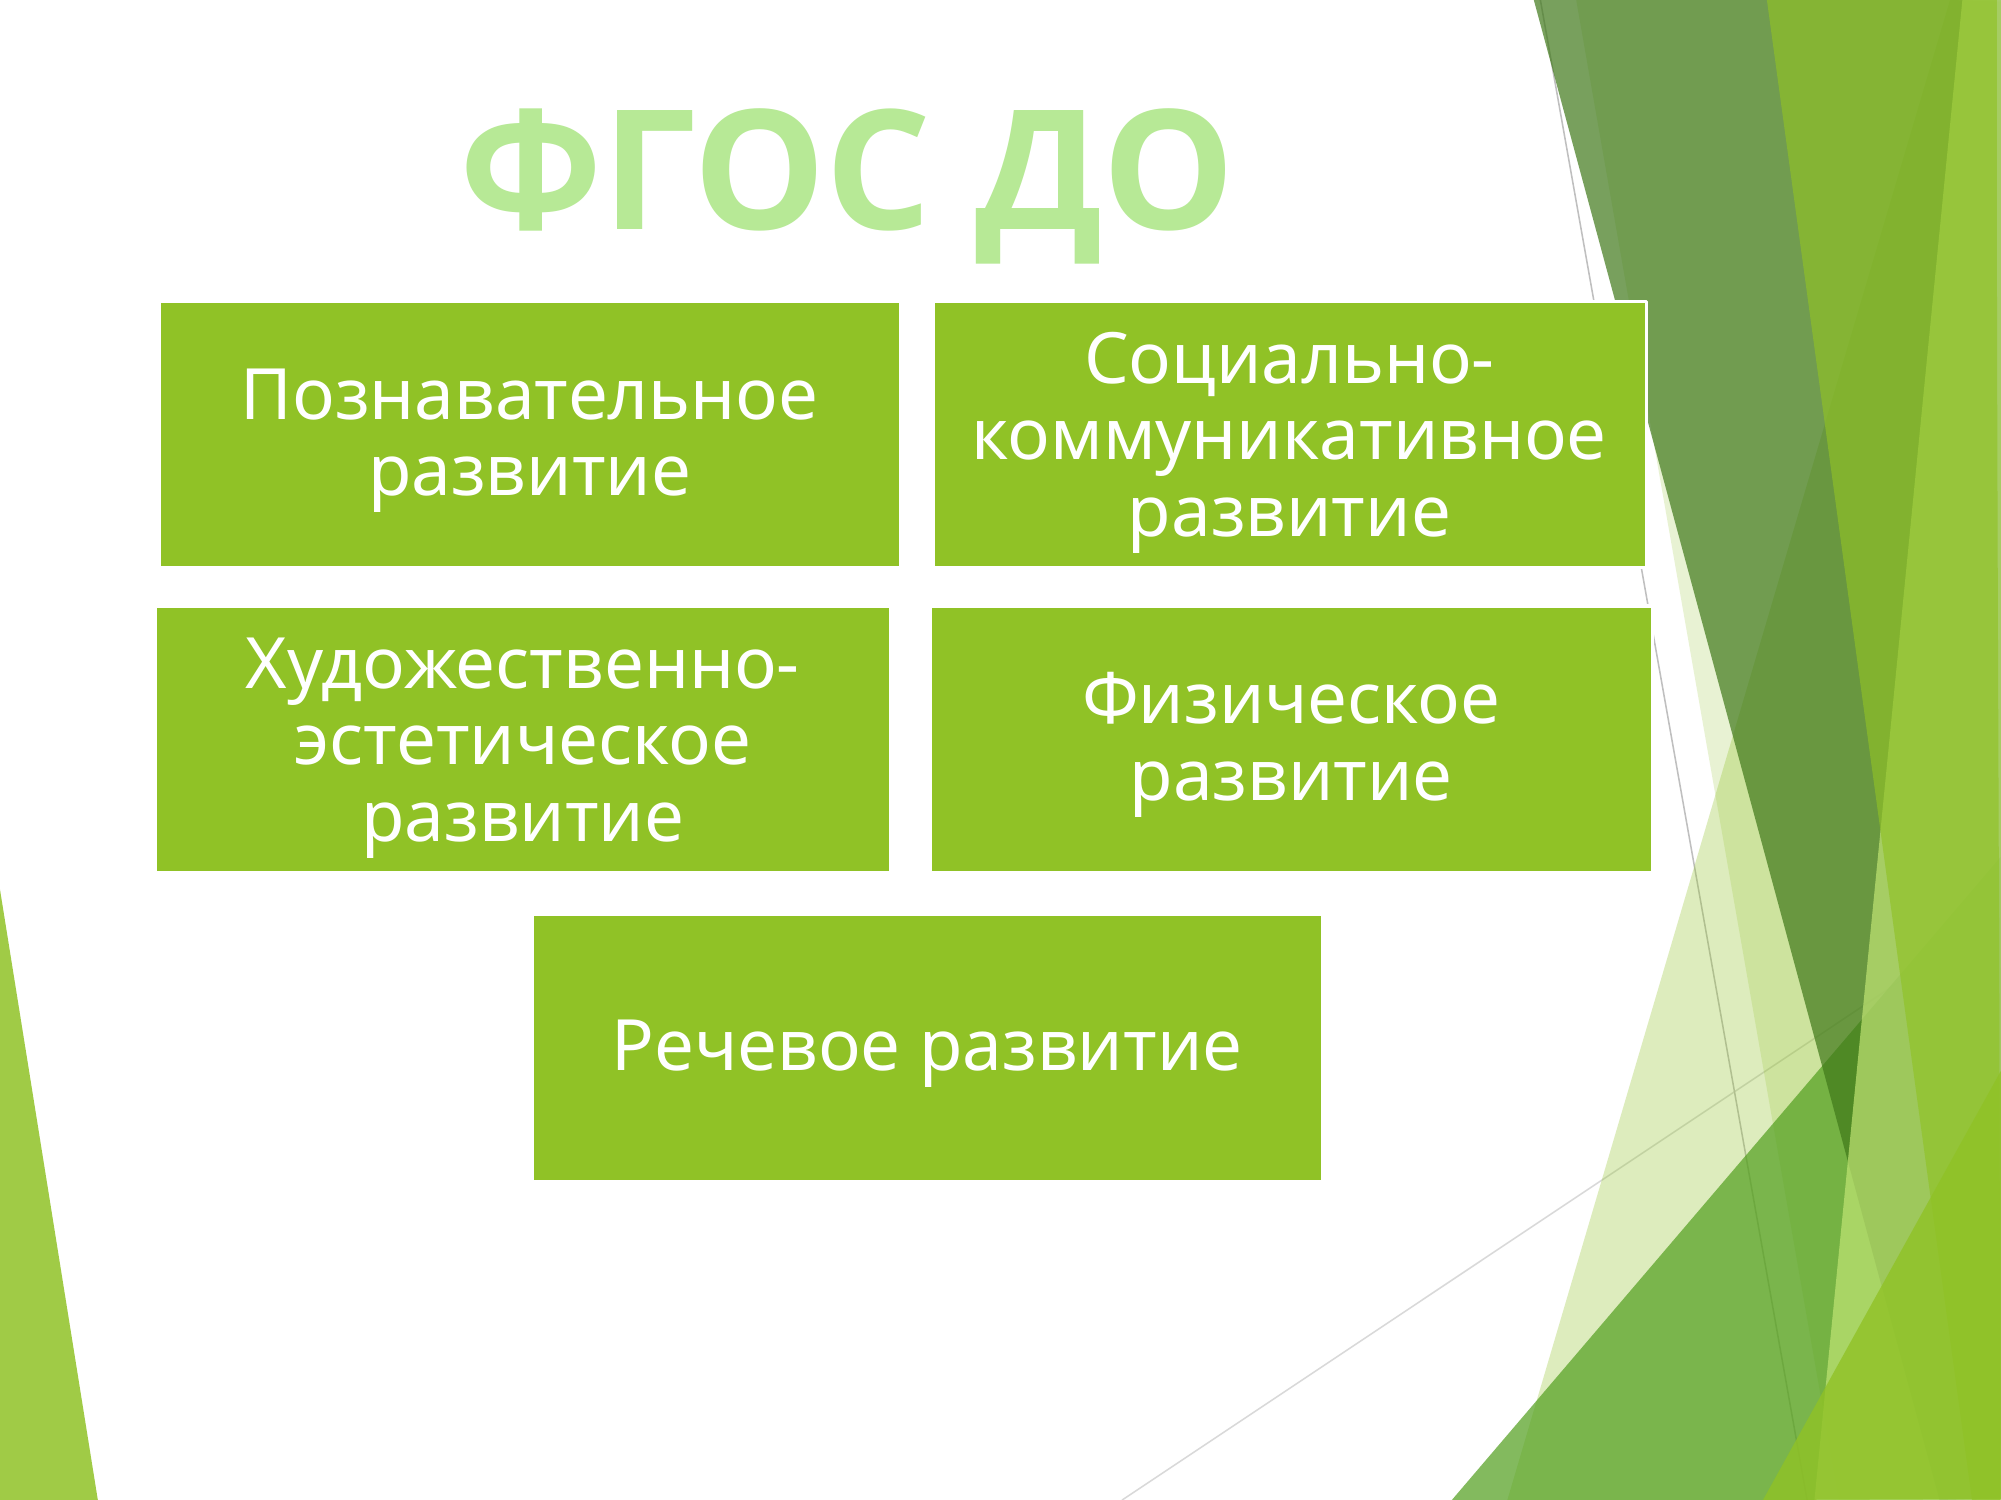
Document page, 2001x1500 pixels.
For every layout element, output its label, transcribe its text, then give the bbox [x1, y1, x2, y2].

text_box Речевое развитие [532, 914, 1323, 1182]
text_box ФГОС ДО [445, 55, 1251, 270]
text_box Художественно-эстетическое развитие [155, 606, 891, 873]
text_box Познавательное развитие [159, 301, 901, 568]
text_box Социально-коммуникативное развитие [933, 301, 1647, 568]
text_box Физическое развитие [930, 606, 1653, 873]
